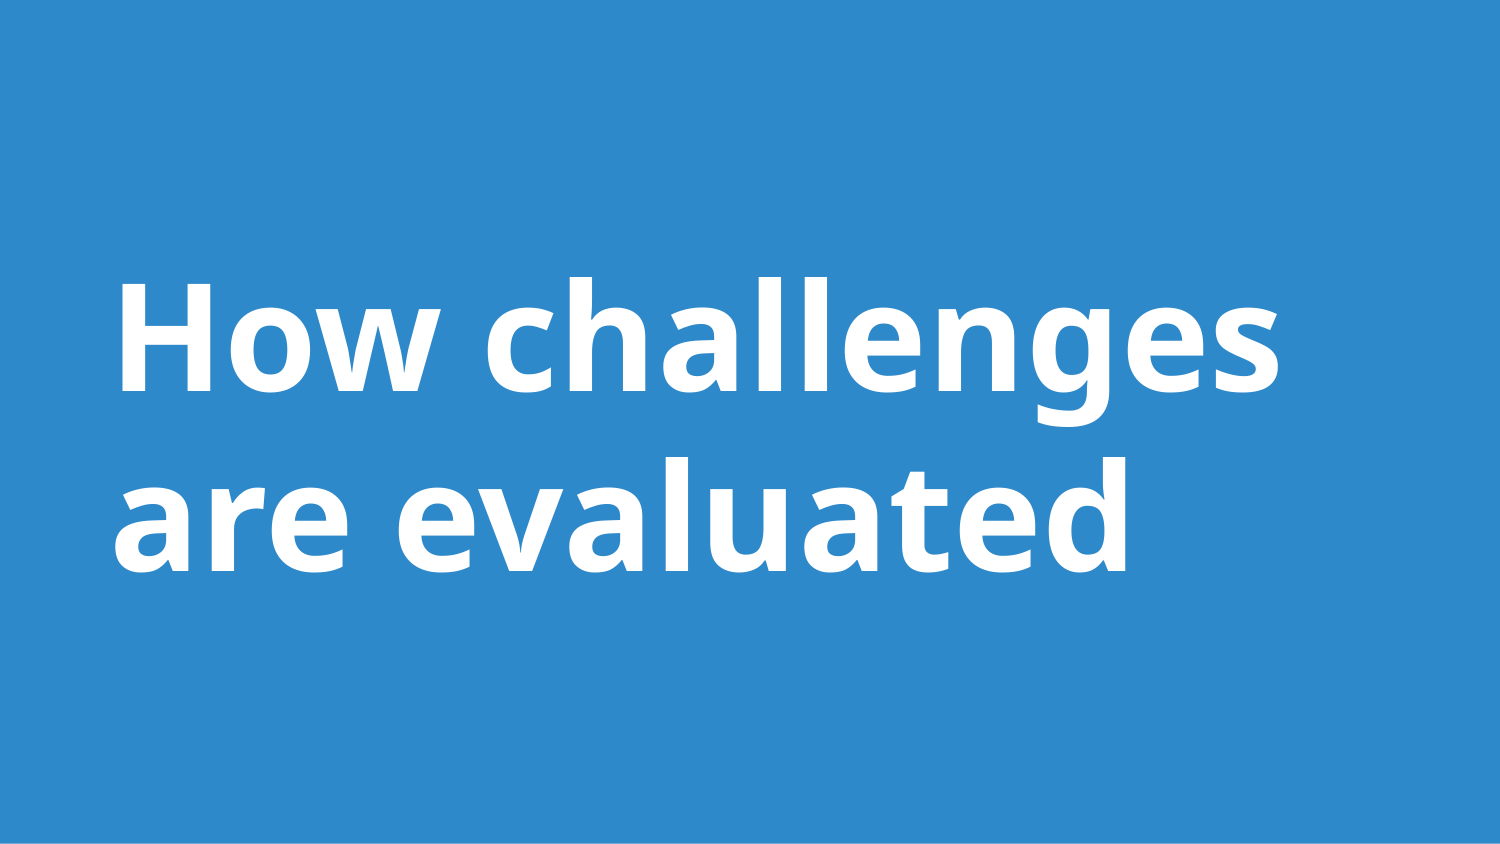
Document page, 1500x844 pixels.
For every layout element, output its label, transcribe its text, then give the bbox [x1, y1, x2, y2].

text_box How challenges are evaluated [106, 78, 1394, 765]
